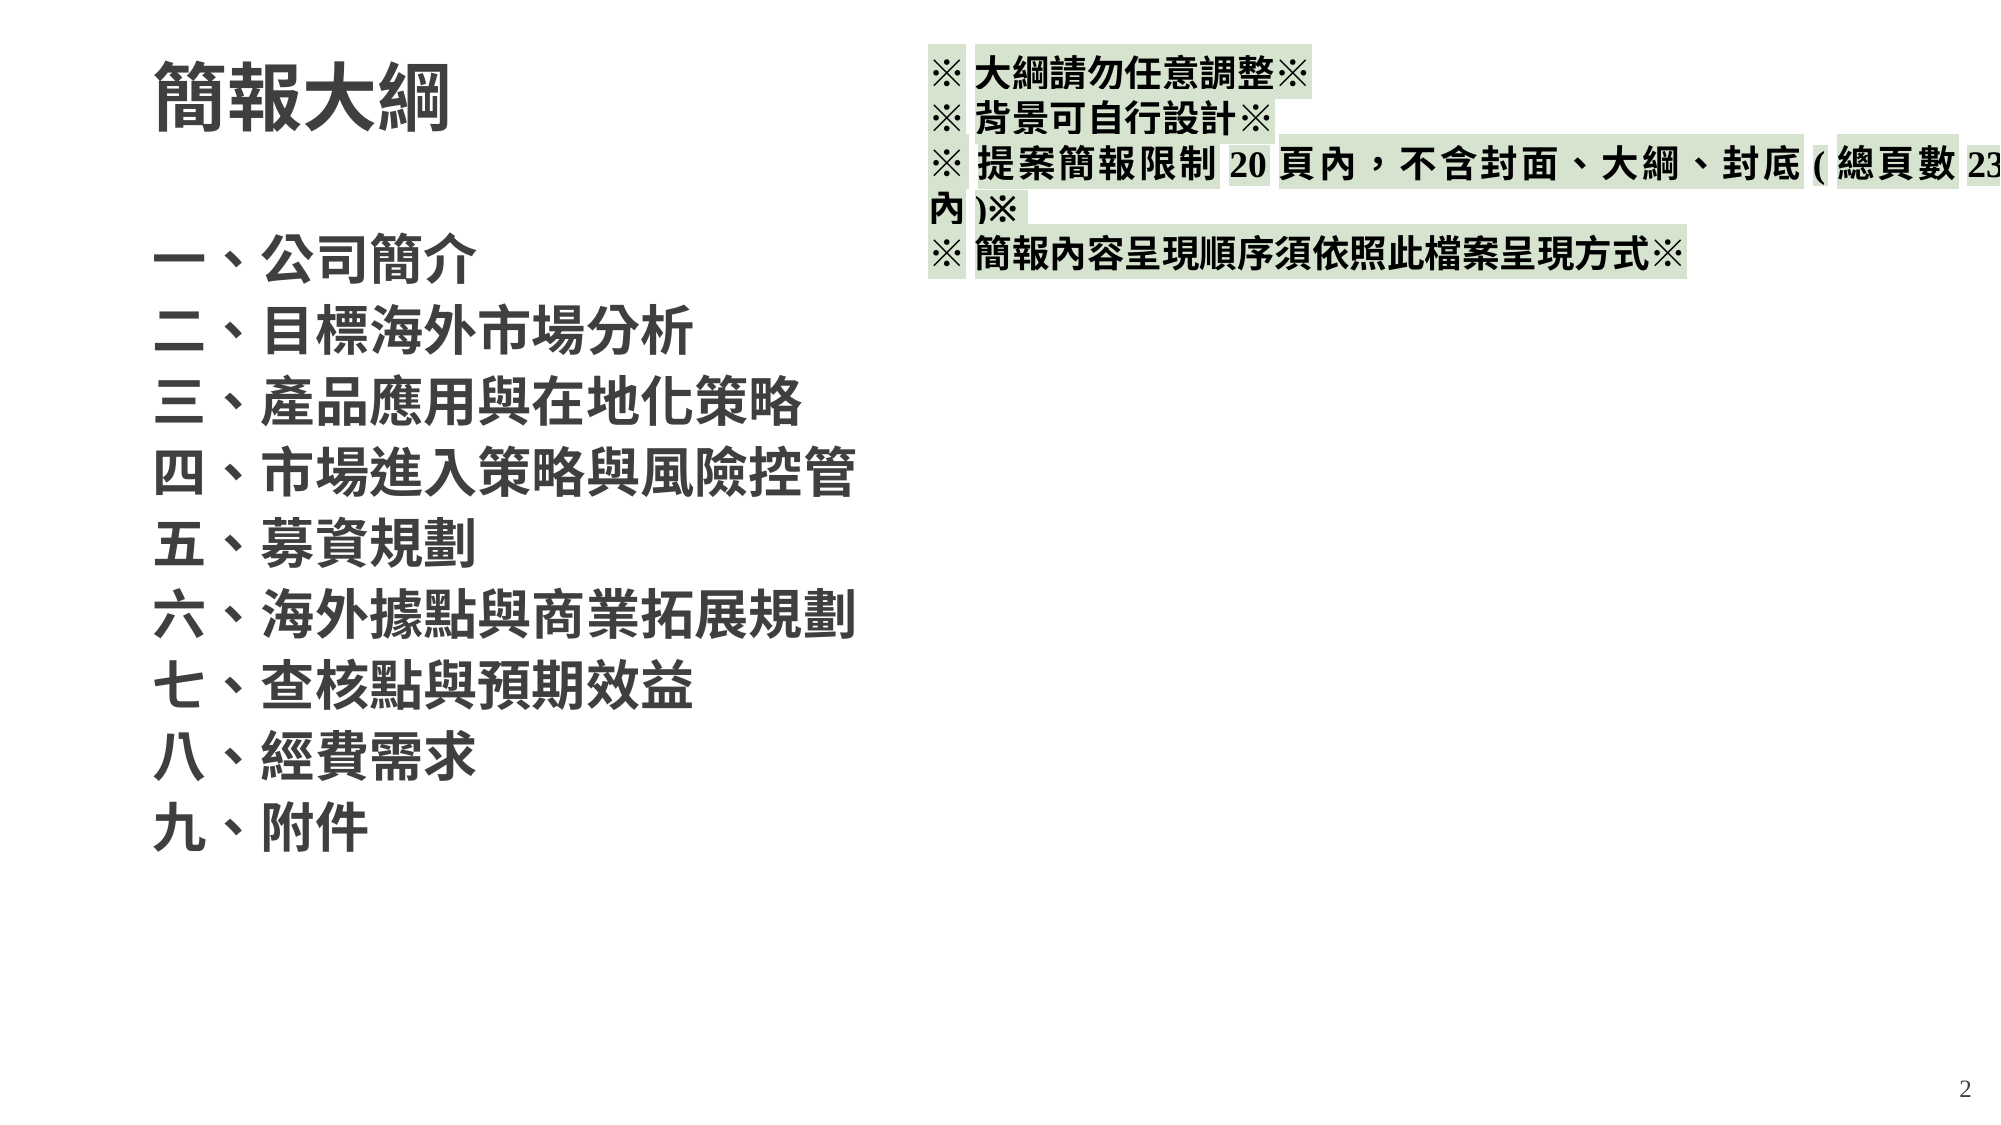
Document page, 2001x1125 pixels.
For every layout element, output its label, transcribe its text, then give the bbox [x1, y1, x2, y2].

list 一、公司簡介 二、目標海外市場分析 三、產品應用與在地化策略 四、市場進入策略與風險控管 五、募資規劃 六、海外據點與商業拓展規劃 七、查核點與預期效益 八、經費需求 九、附件 [137, 224, 1863, 984]
text_box ※大綱請勿任意調整※ ※背景可自行設計※ ※提案簡報限制20頁內，不含封面、大綱、封底(總頁數23頁內)※ ※簡報內容呈現順序須依照此檔案呈現方式※ [843, 42, 2000, 240]
title 簡報大綱 [137, 49, 1863, 153]
text_box 2 [1931, 1062, 2000, 1113]
